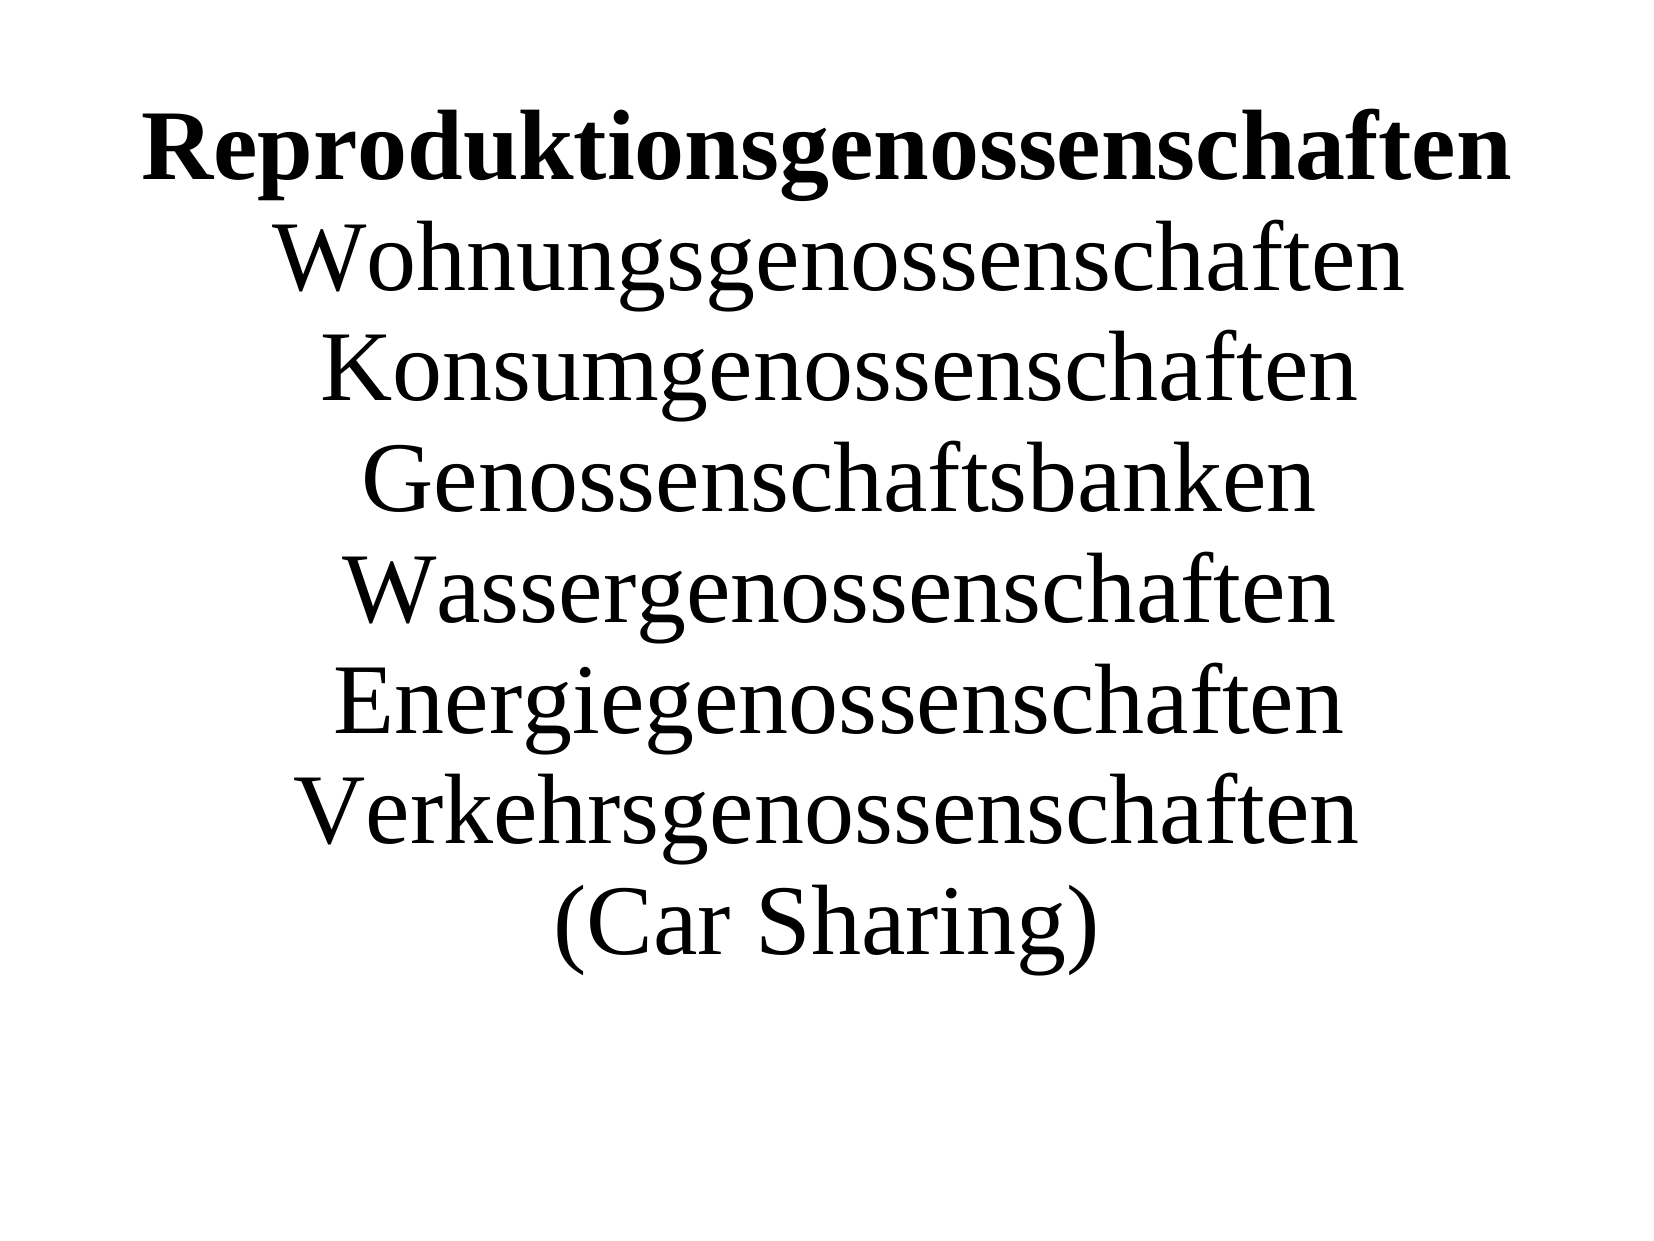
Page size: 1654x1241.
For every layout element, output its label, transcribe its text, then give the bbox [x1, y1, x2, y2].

text_box Reproduktionsgenossenschaften Wohnungsgenossenschaften Konsumgenossenschaften Genossenschaftsbanken Wassergenossenschaften Energiegenossenschaften Verkehrsgenossenschaften (Car Sharing) [141, 90, 1514, 1067]
